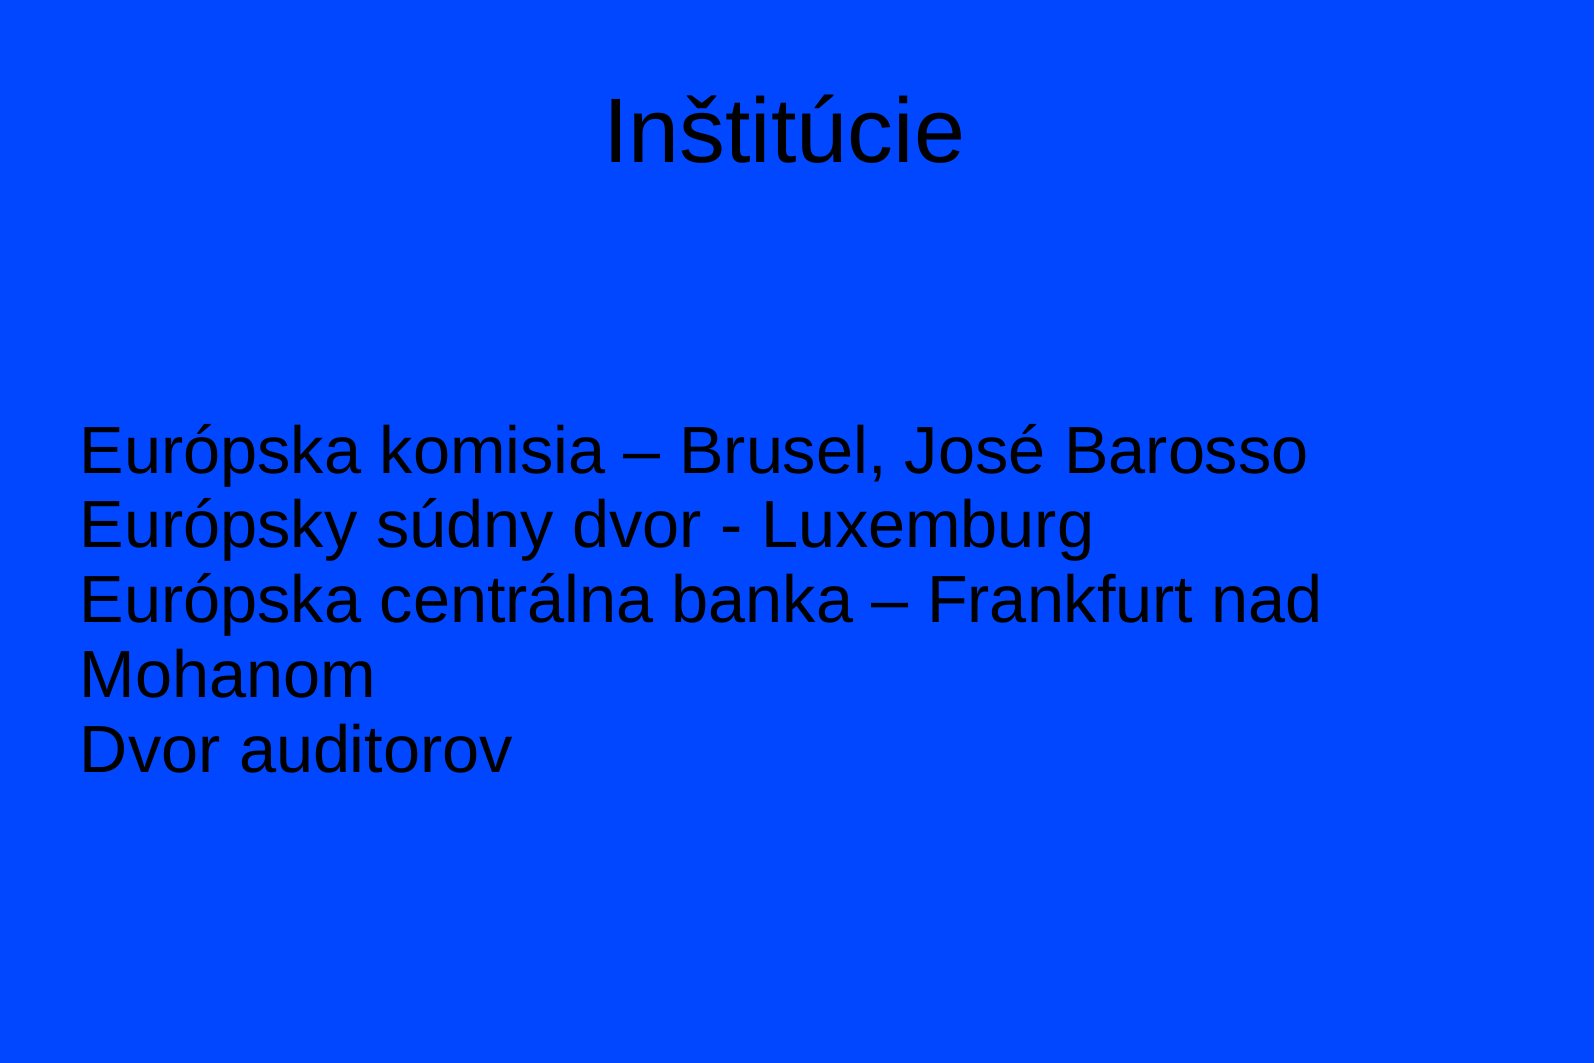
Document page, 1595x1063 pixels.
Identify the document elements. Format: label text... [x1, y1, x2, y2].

subtitle Európska komisia – Brusel, José Barosso Európsky súdny dvor - Luxemburg Európska centrálna banka – Frankfurt nad Mohanom Dvor auditorov [79, 256, 1515, 943]
title Inštitúcie [79, 49, 1515, 213]
